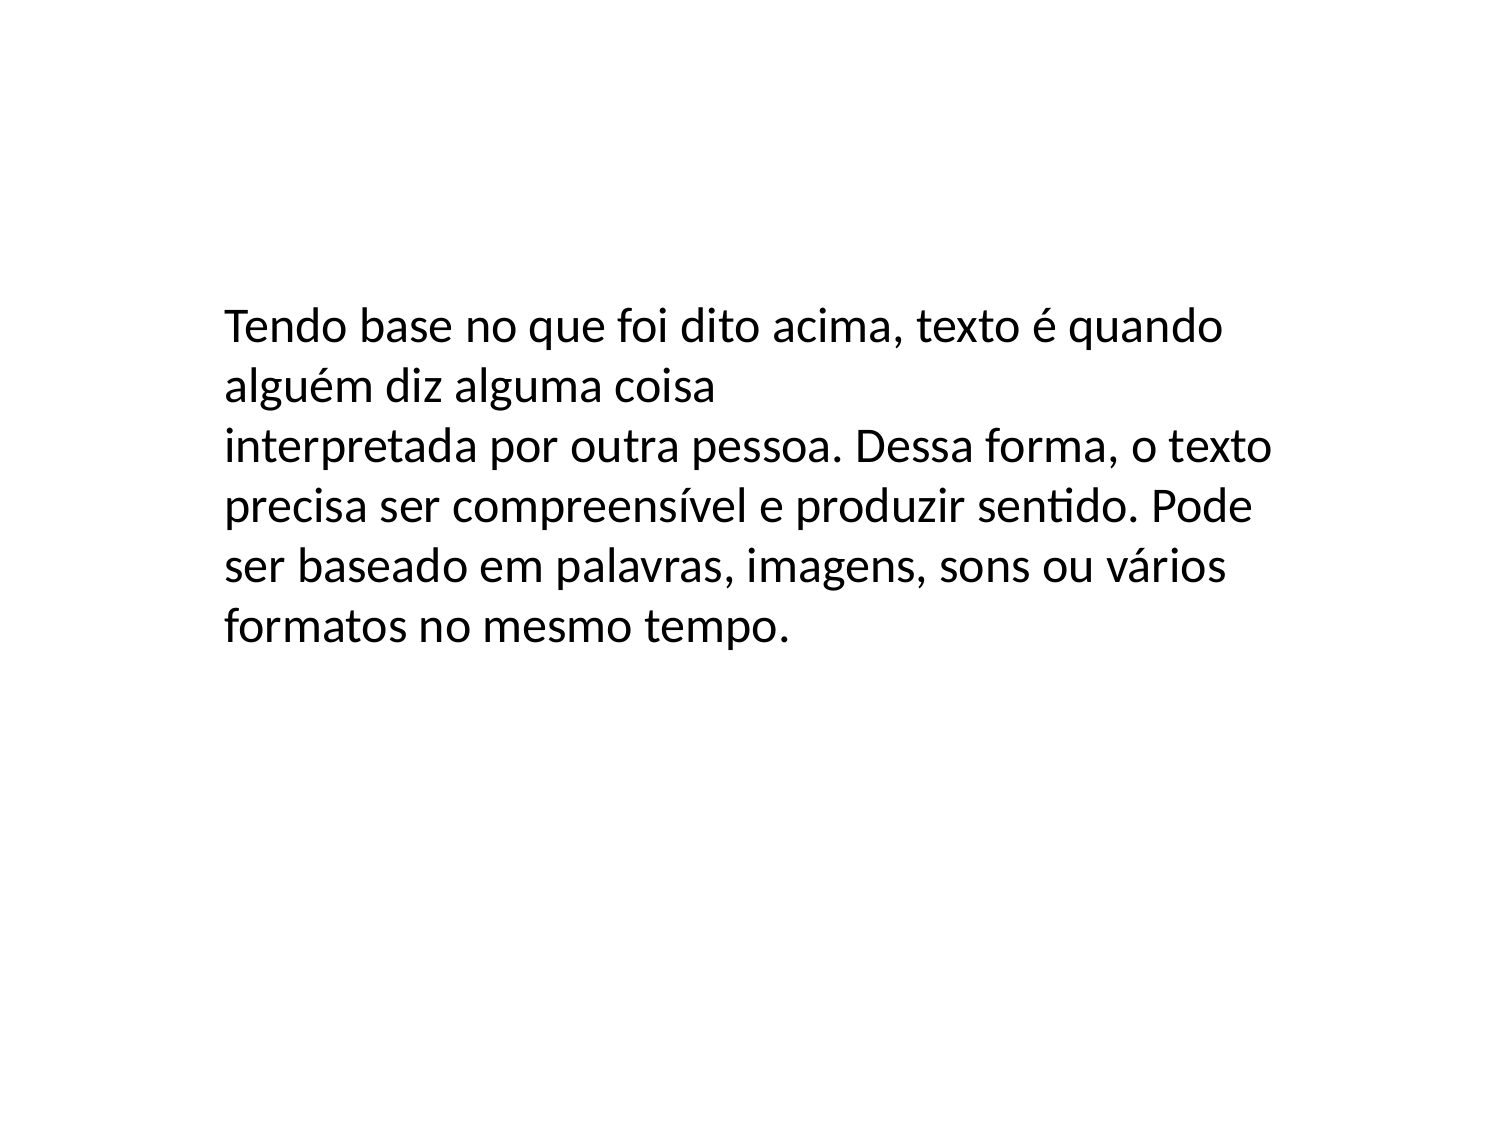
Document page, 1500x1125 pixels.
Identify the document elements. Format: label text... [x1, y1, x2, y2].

text_box Tendo base no que foi dito acima, texto é quando alguém diz alguma coisa interpretada por outra pessoa. Dessa forma, o texto precisa ser compreensível e produzir sentido. Pode ser baseado em palavras, imagens, sons ou vários formatos no mesmo tempo. [209, 285, 1300, 661]
